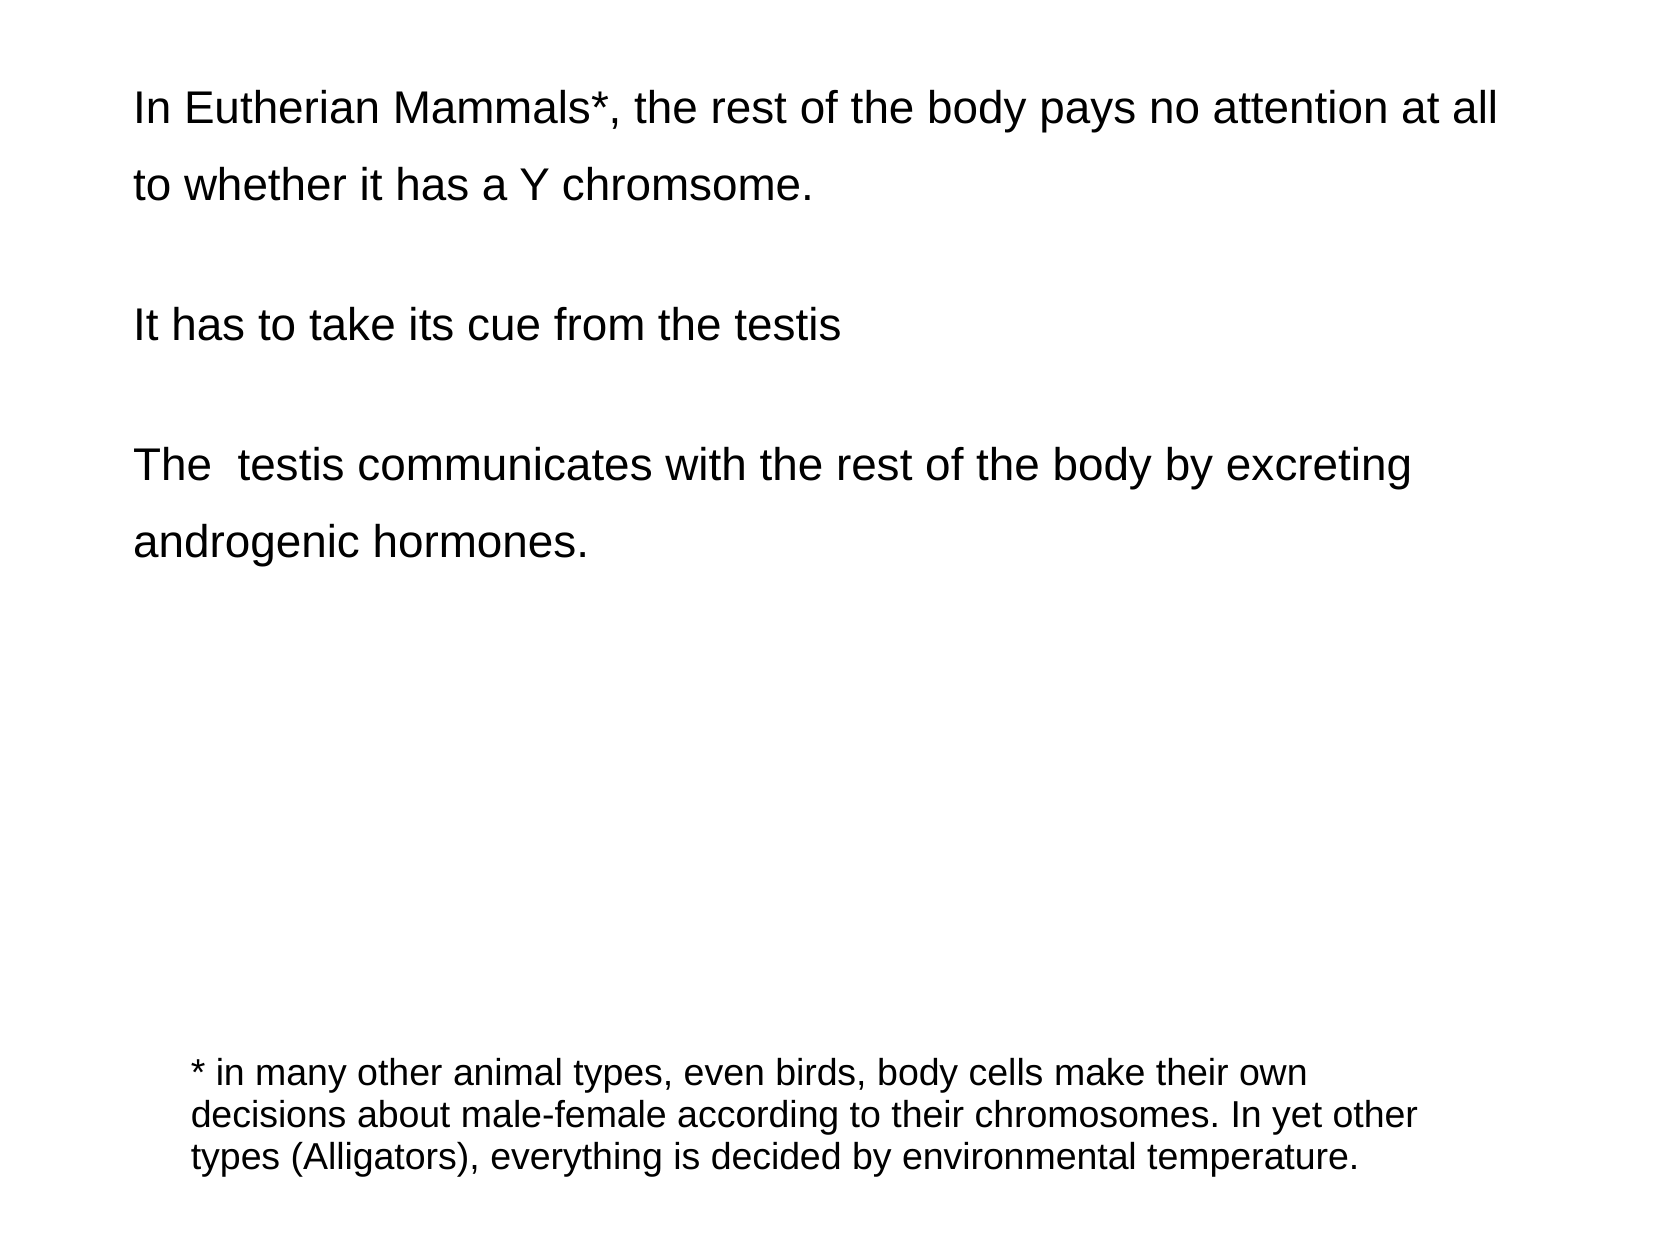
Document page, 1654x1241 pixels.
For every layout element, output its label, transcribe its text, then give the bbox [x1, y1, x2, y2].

text_box * in many other animal types, even birds, body cells make their own decisions about male-female according to their chromosomes. In yet other types (Alligators), everything is decided by environmental temperature. [175, 1044, 1477, 1186]
text_box In Eutherian Mammals*, the rest of the body pays no attention at all to whether it has a Y chromsome. It has to take its cue from the testis The testis communicates with the rest of the body by excreting androgenic hormones. [118, 49, 1523, 549]
